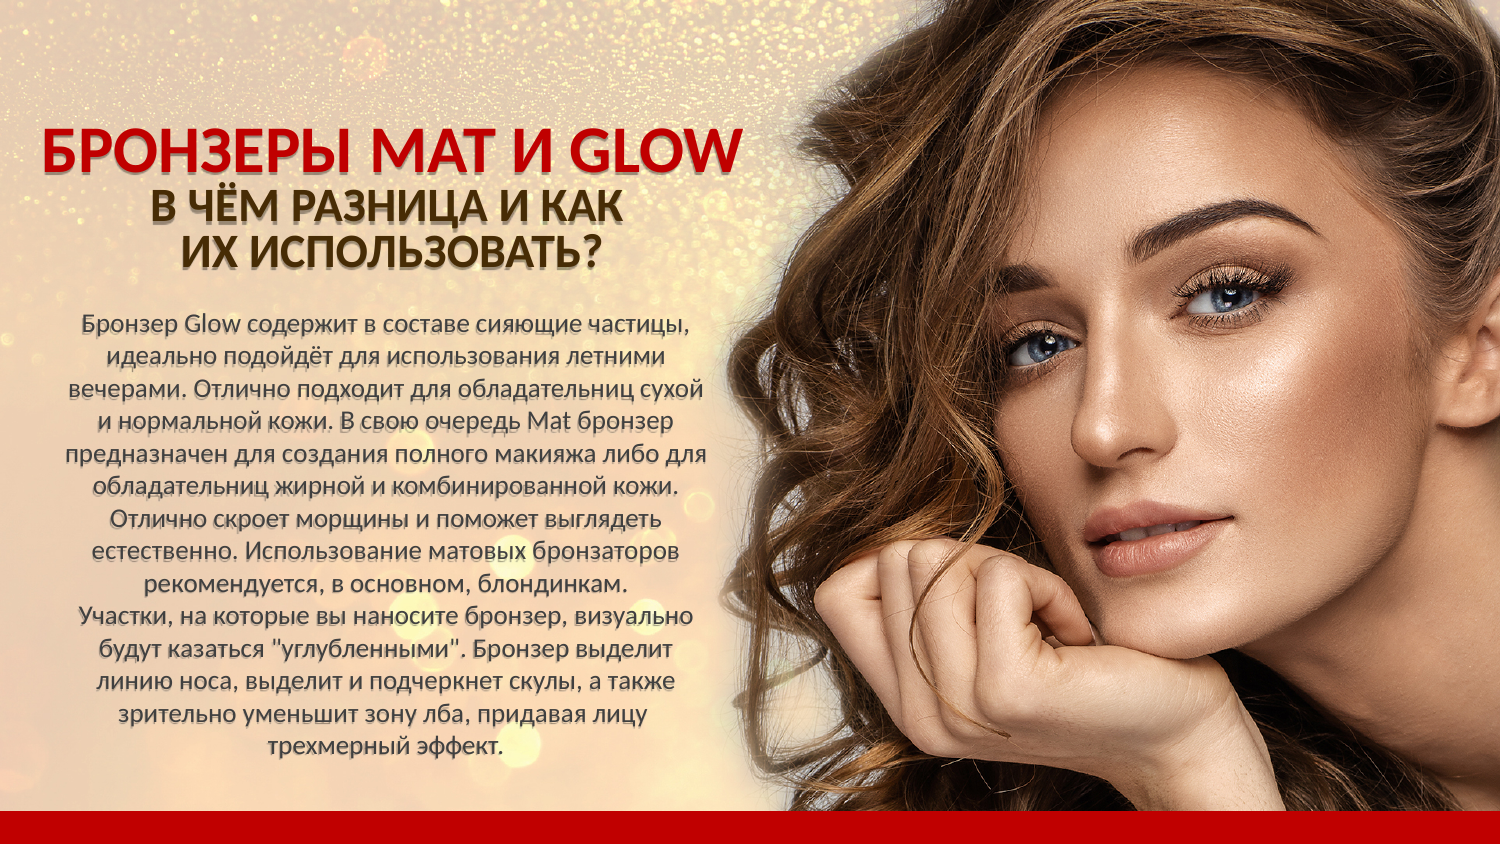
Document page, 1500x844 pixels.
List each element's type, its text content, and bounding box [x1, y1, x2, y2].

text_box БРОНЗЕРЫ MAT И GLOW В ЧЁМ РАЗНИЦА И КАК ИХ ИСПОЛЬЗОВАТЬ? [0, 67, 816, 287]
picture [0, 0, 1500, 811]
text_box Бронзер Glow содержит в составе сияющие частицы, идеально подойдёт для использования летними вечерами. Отлично подходит для обладательниц сухой и нормальной кожи. В свою очередь Mat бронзер предназначен для создания полного макияжа либо для обладательниц жирной и комбинированной кожи. Отлично скроет морщины и поможет выглядеть естественно. Использование матовых бронзаторов рекомендуется, в основном, блондинкам. Участки, на которые вы наносите бронзер, визуально будут казаться "углубленными". Бронзер выделит линию носа, выделит и подчеркнет скулы, а также зрительно уменьшит зону лба, придавая лицу трехмерный эффект. [46, 297, 726, 773]
text_box [0, 811, 1500, 844]
